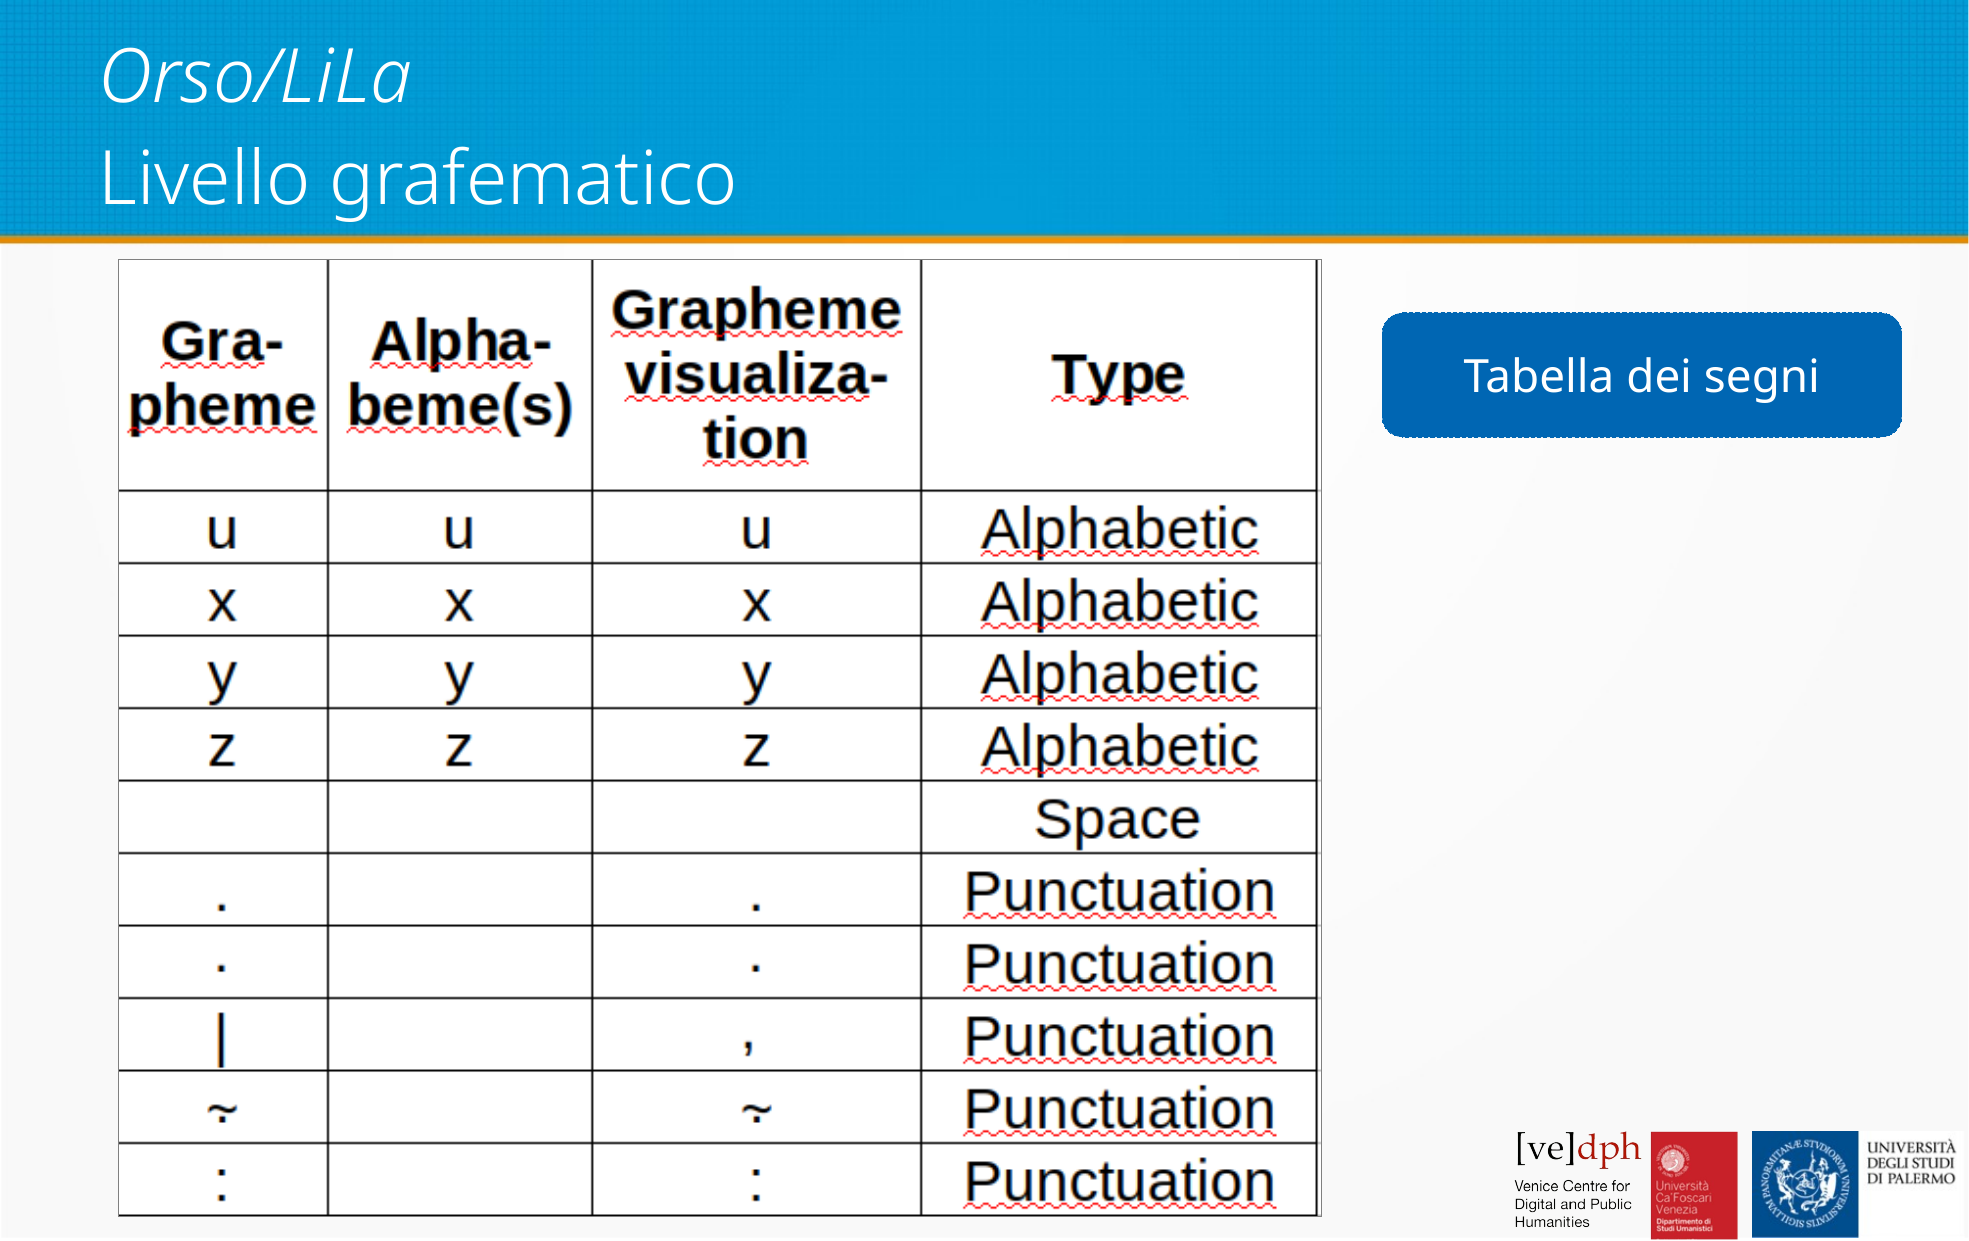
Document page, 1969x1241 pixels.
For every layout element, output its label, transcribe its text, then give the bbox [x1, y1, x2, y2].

picture [0, 233, 1969, 1241]
text_box Tabella dei segni [1382, 312, 1902, 438]
title Orso/LiLa Livello grafematico [98, 19, 1870, 227]
